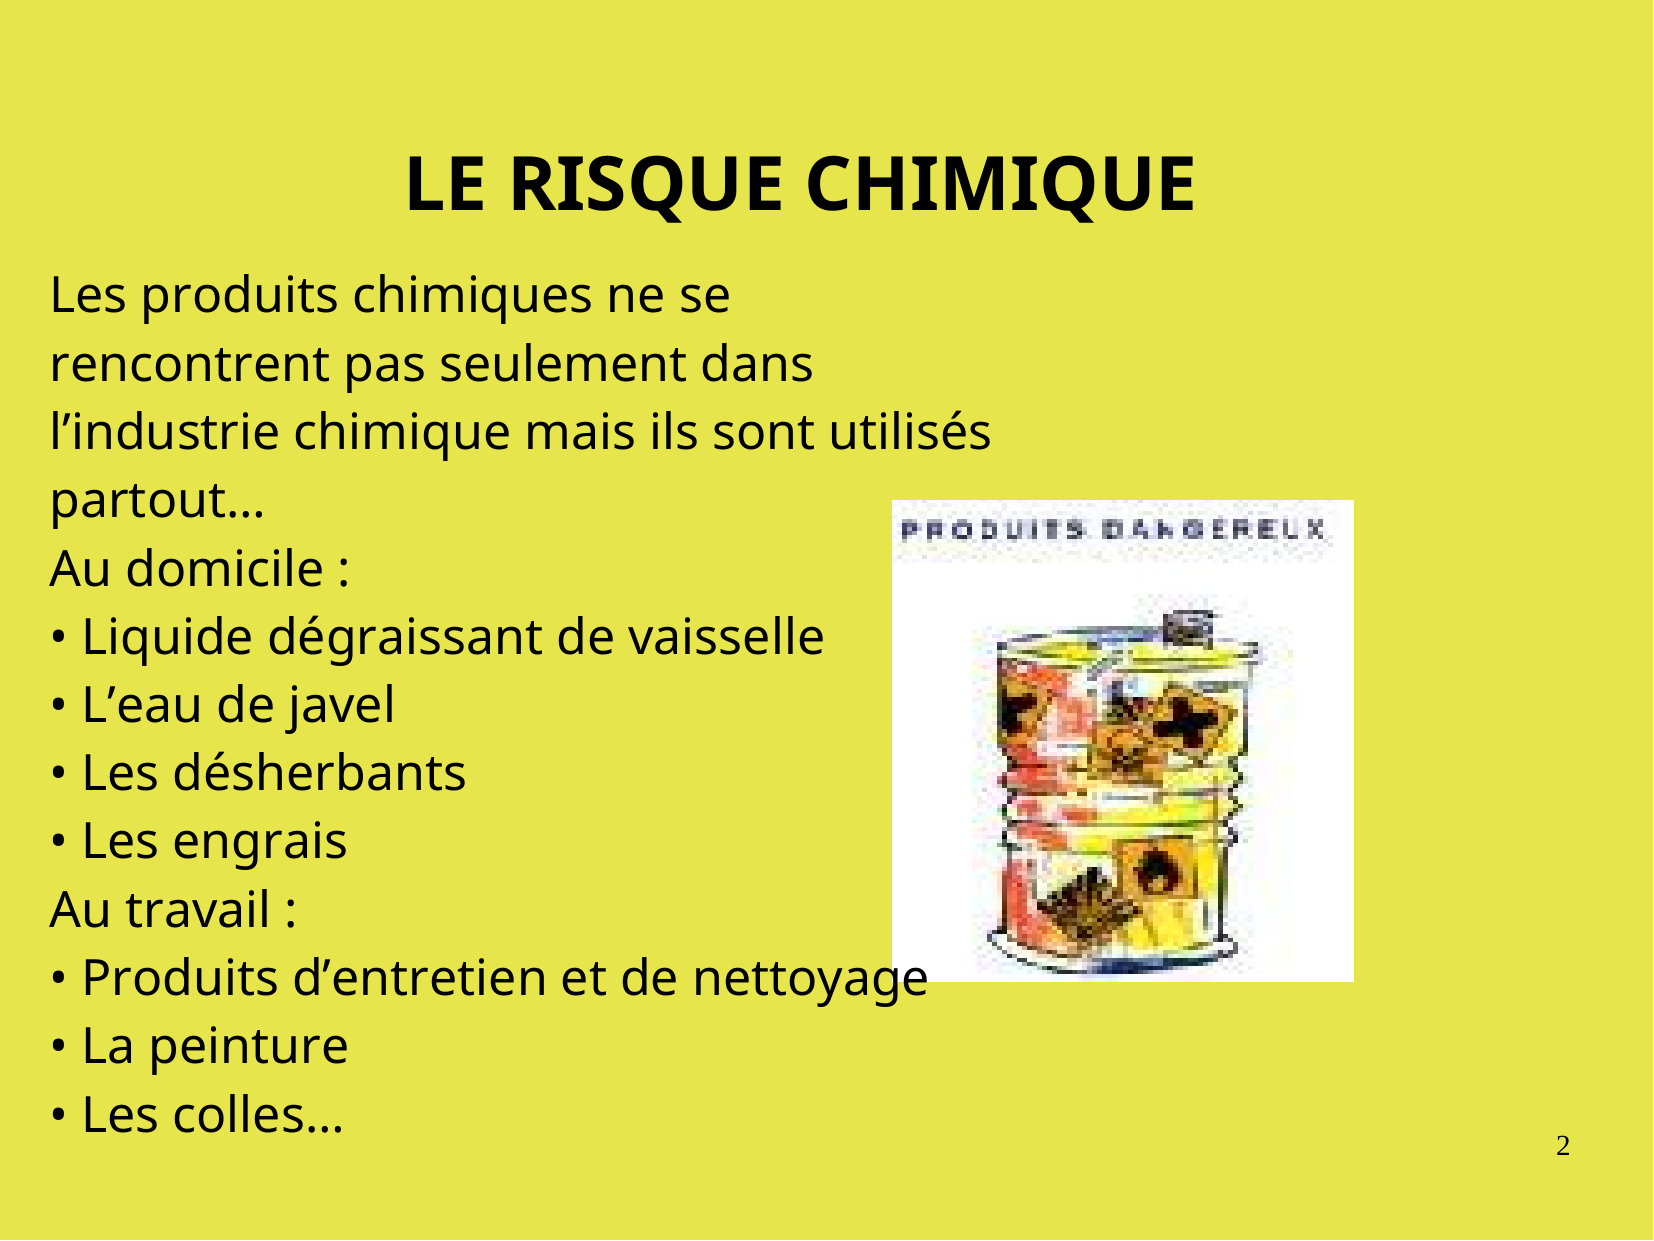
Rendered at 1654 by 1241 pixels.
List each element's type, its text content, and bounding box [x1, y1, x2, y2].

text_box LE RISQUE CHIMIQUE [403, 130, 1294, 261]
picture [998, 500, 1354, 982]
text_box Les produits chimiques ne se rencontrent pas seulement dans l’industrie chimique mais ils sont utilisés partout… Au domicile : • Liquide dégraissant de vaisselle • L’eau de javel • Les désherbants • Les engrais Au travail : • Produits d’entretien et de nettoyage • La peinture • Les colles… [49, 259, 998, 1241]
